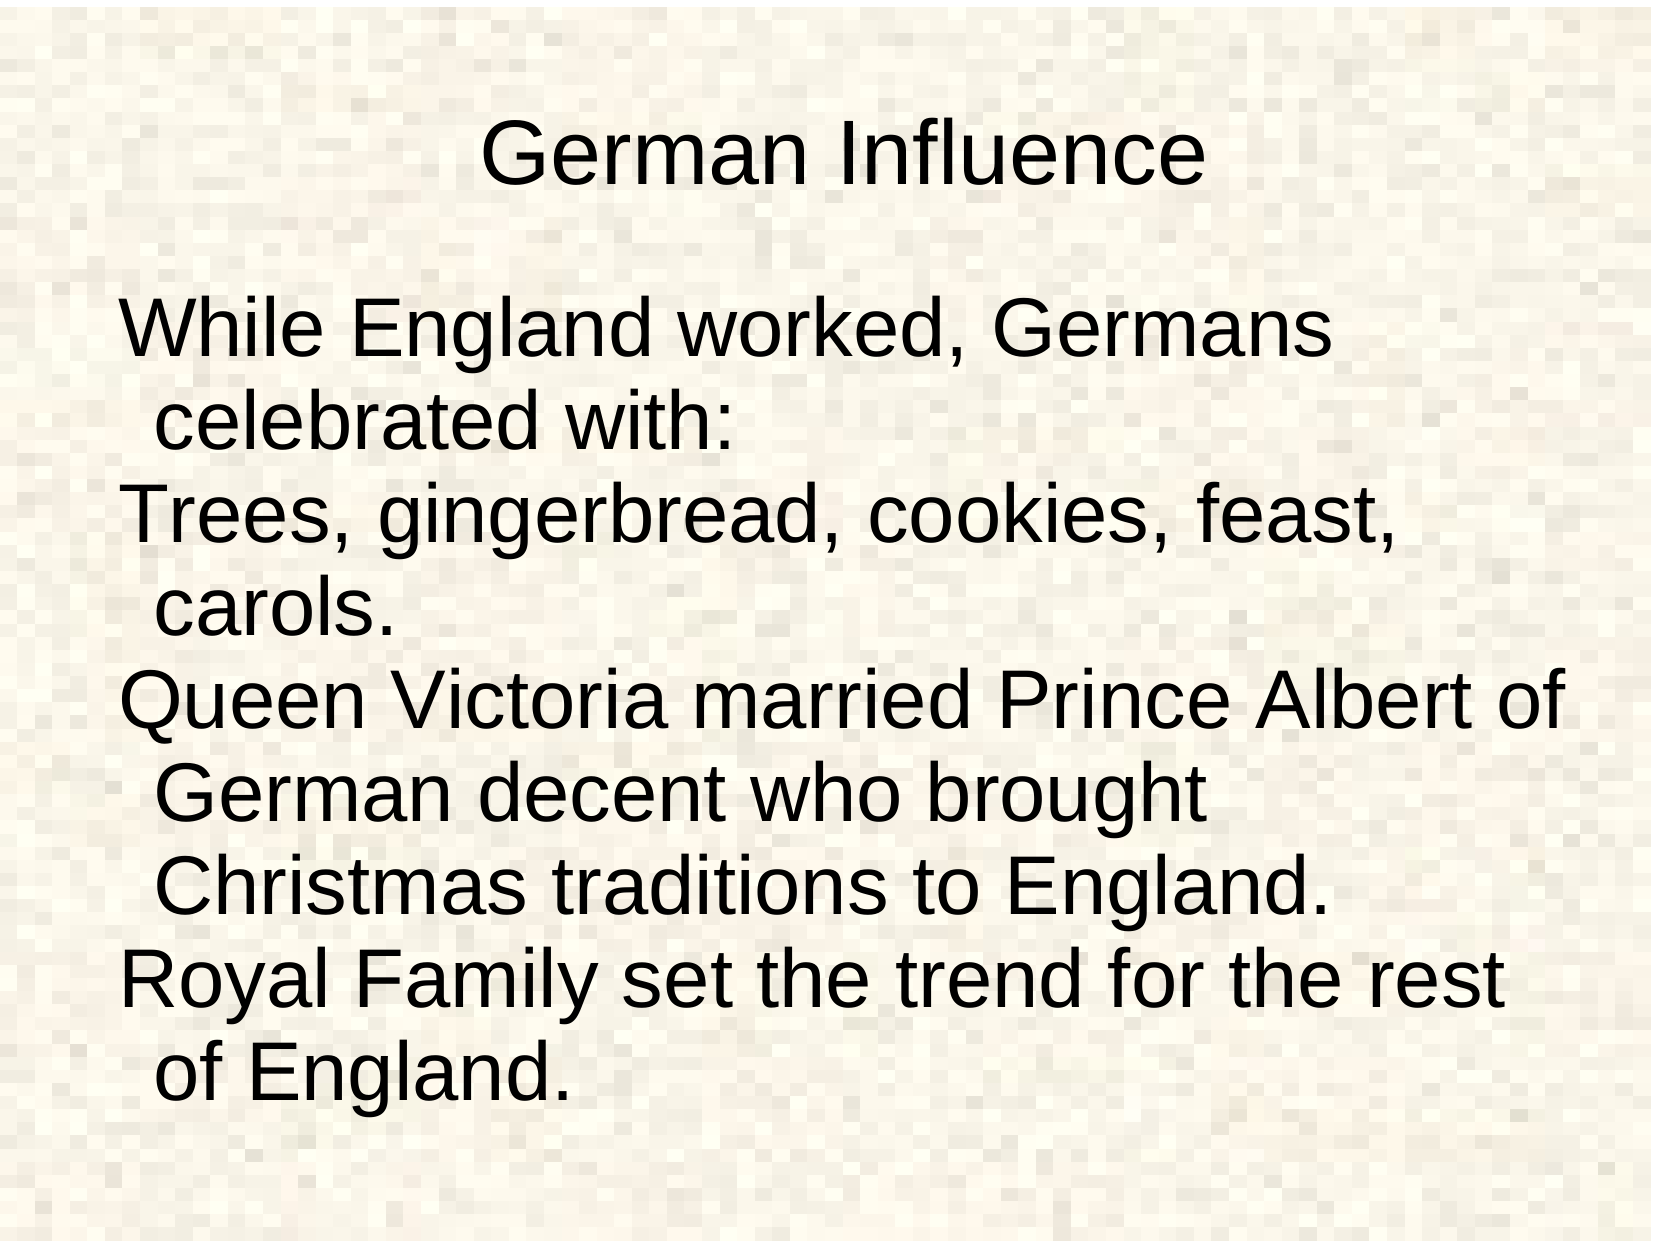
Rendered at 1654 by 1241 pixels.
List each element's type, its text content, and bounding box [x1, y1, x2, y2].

title German Influence [82, 49, 1571, 257]
text_box While England worked, Germans celebrated with: Trees, gingerbread, cookies, feast, carols. Queen Victoria married Prince Albert of German decent who brought Christmas traditions to England. Royal Family set the trend for the rest of England. [82, 280, 1571, 1118]
picture [0, 7, 1651, 1241]
